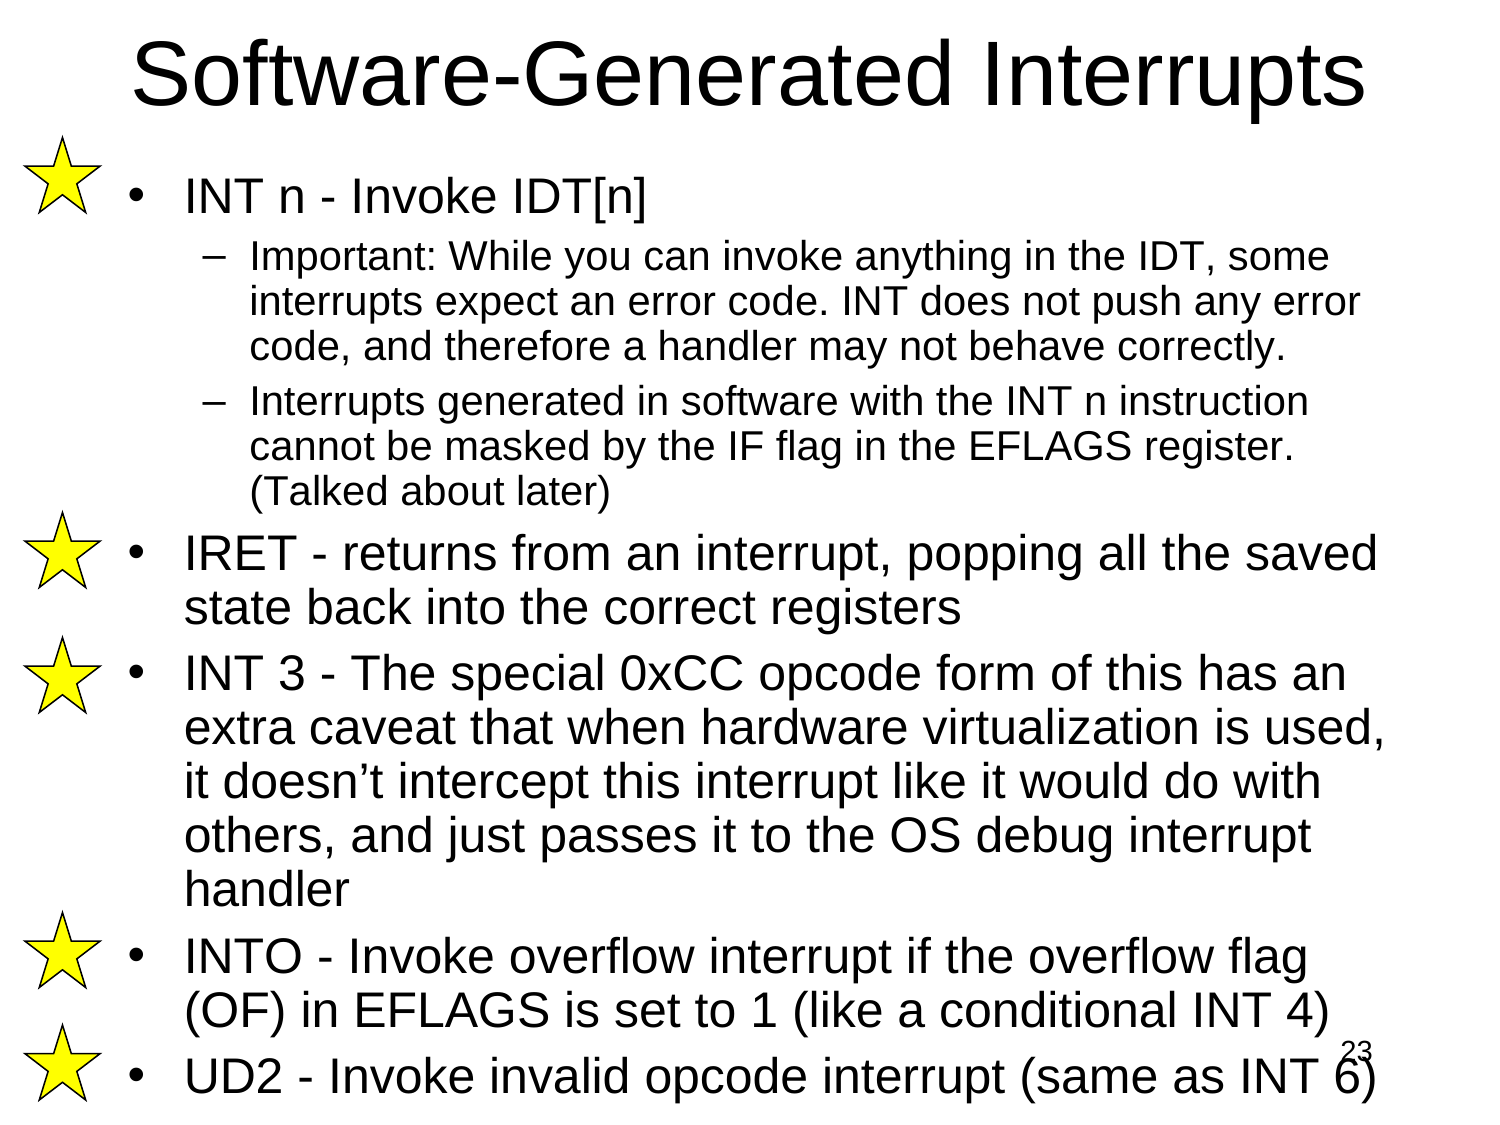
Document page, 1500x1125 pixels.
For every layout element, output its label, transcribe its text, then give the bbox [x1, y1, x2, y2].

text_box [24, 912, 101, 988]
list INT n - Invoke IDT[n] Important: While you can invoke anything in the IDT, some interrupts expect an error code. INT does not push any error code, and therefore a handler may not behave correctly. Interrupts generated in software with the INT n instruction cannot be masked by the IF flag in the EFLAGS register. (Talked about later) IRET - returns from an interrupt, popping all the saved state back into the correct registers INT 3 - The special 0xCC opcode form of this has an extra caveat that when hardware virtualization is used, it doesn’t intercept this interrupt like it would do with others, and just passes it to the OS debug interrupt handler INTO - Invoke overflow interrupt if the overflow flag (OF) in EFLAGS is set to 1 (like a conditional INT 4) UD2 - Invoke invalid opcode interrupt (same as INT 6) [112, 162, 1425, 1112]
text_box [24, 637, 101, 713]
text_box [24, 1025, 101, 1101]
title Software-Generated Interrupts [112, 0, 1388, 162]
text_box [24, 512, 101, 588]
text_box [24, 137, 101, 213]
